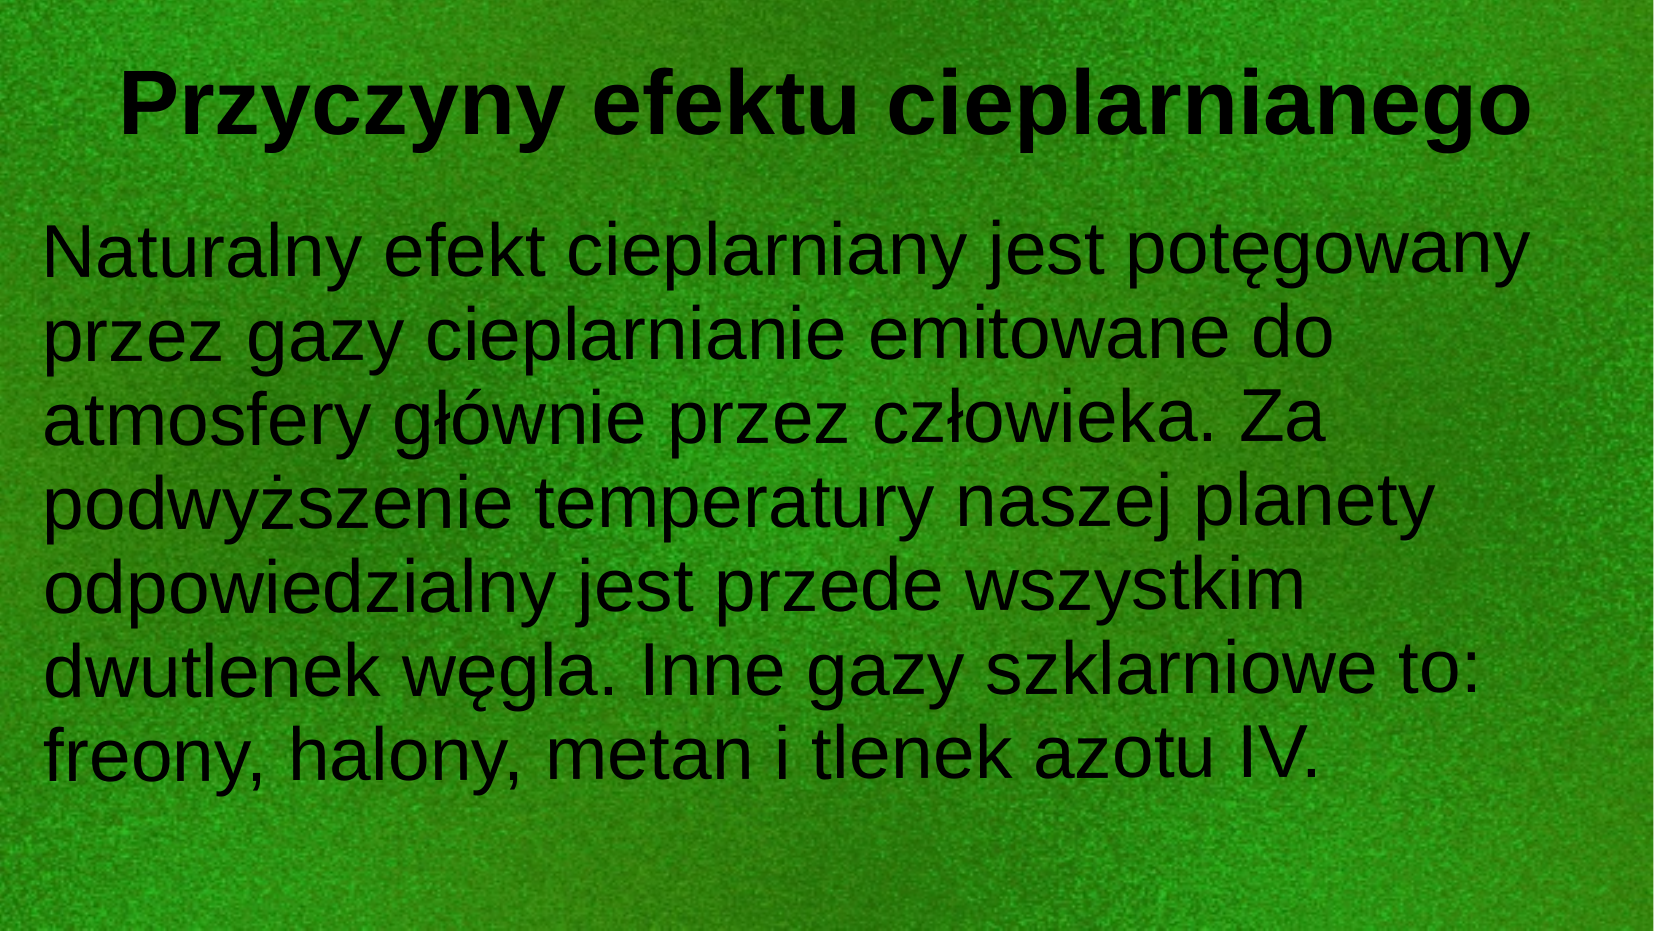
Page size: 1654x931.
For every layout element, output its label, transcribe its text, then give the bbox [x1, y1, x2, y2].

picture [0, 0, 1654, 931]
list Naturalny efekt cieplarniany jest potęgowany przez gazy cieplarnianie emitowane do atmosfery głównie przez człowieka. Za podwyższenie temperatury naszej planety odpowiedzialny jest przede wszystkim dwutlenek węgla. Inne gazy szklarniowe to: freony, halony, metan i tlenek azotu IV. [0, 203, 1571, 931]
title Przyczyny efektu cieplarnianego [82, 51, 1571, 257]
